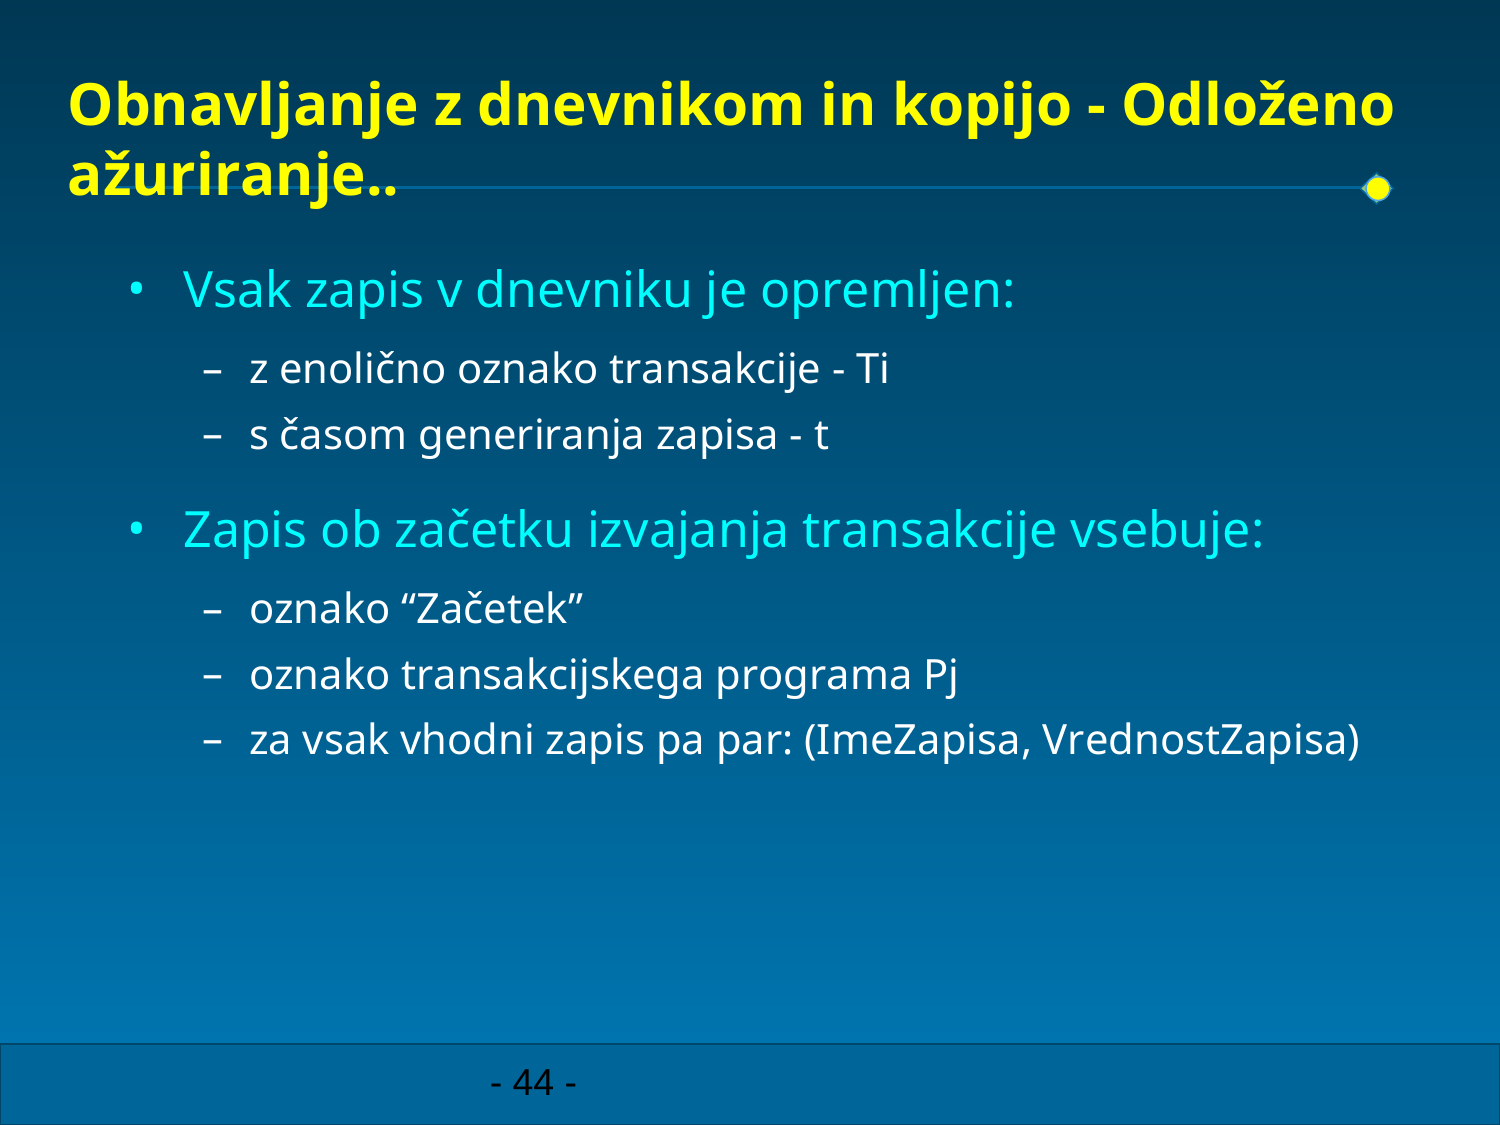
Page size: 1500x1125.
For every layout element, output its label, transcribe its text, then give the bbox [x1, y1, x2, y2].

title Obnavljanje z dnevnikom in kopijo - Odloženo ažuriranje.. [53, 94, 1447, 181]
list Vsak zapis v dnevniku je opremljen: z enolično oznako transakcije - Ti s časom generiranja zapisa - t Zapis ob začetku izvajanja transakcije vsebuje: oznako “Začetek” oznako transakcijskega programa Pj za vsak vhodni zapis pa par: (ImeZapisa, VrednostZapisa) [112, 237, 1388, 963]
